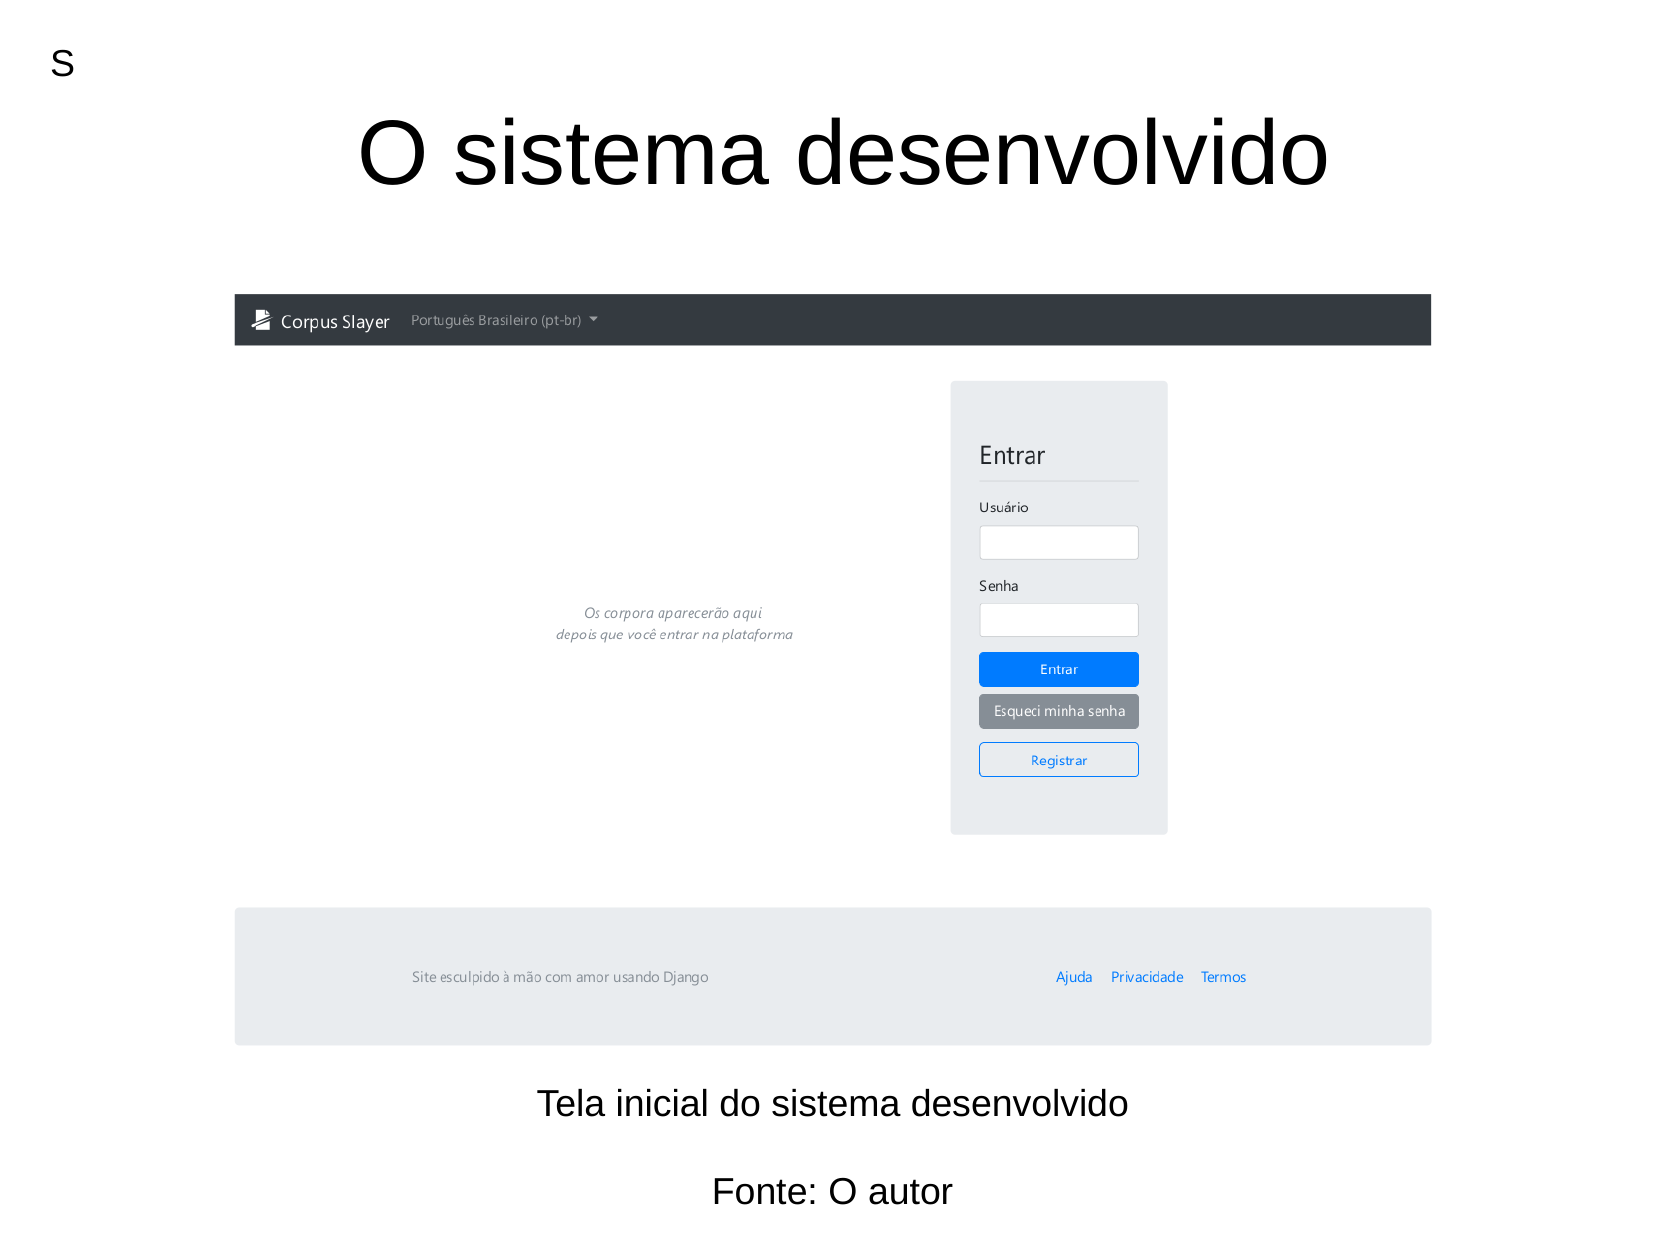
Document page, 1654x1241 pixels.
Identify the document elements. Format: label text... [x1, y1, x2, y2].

text_box S [35, 35, 91, 93]
text_box Tela inicial do sistema desenvolvido [236, 1074, 1430, 1132]
picture [224, 283, 1439, 1052]
title O sistema desenvolvido [82, 49, 1571, 257]
text_box Fonte: O autor [236, 1163, 1430, 1221]
